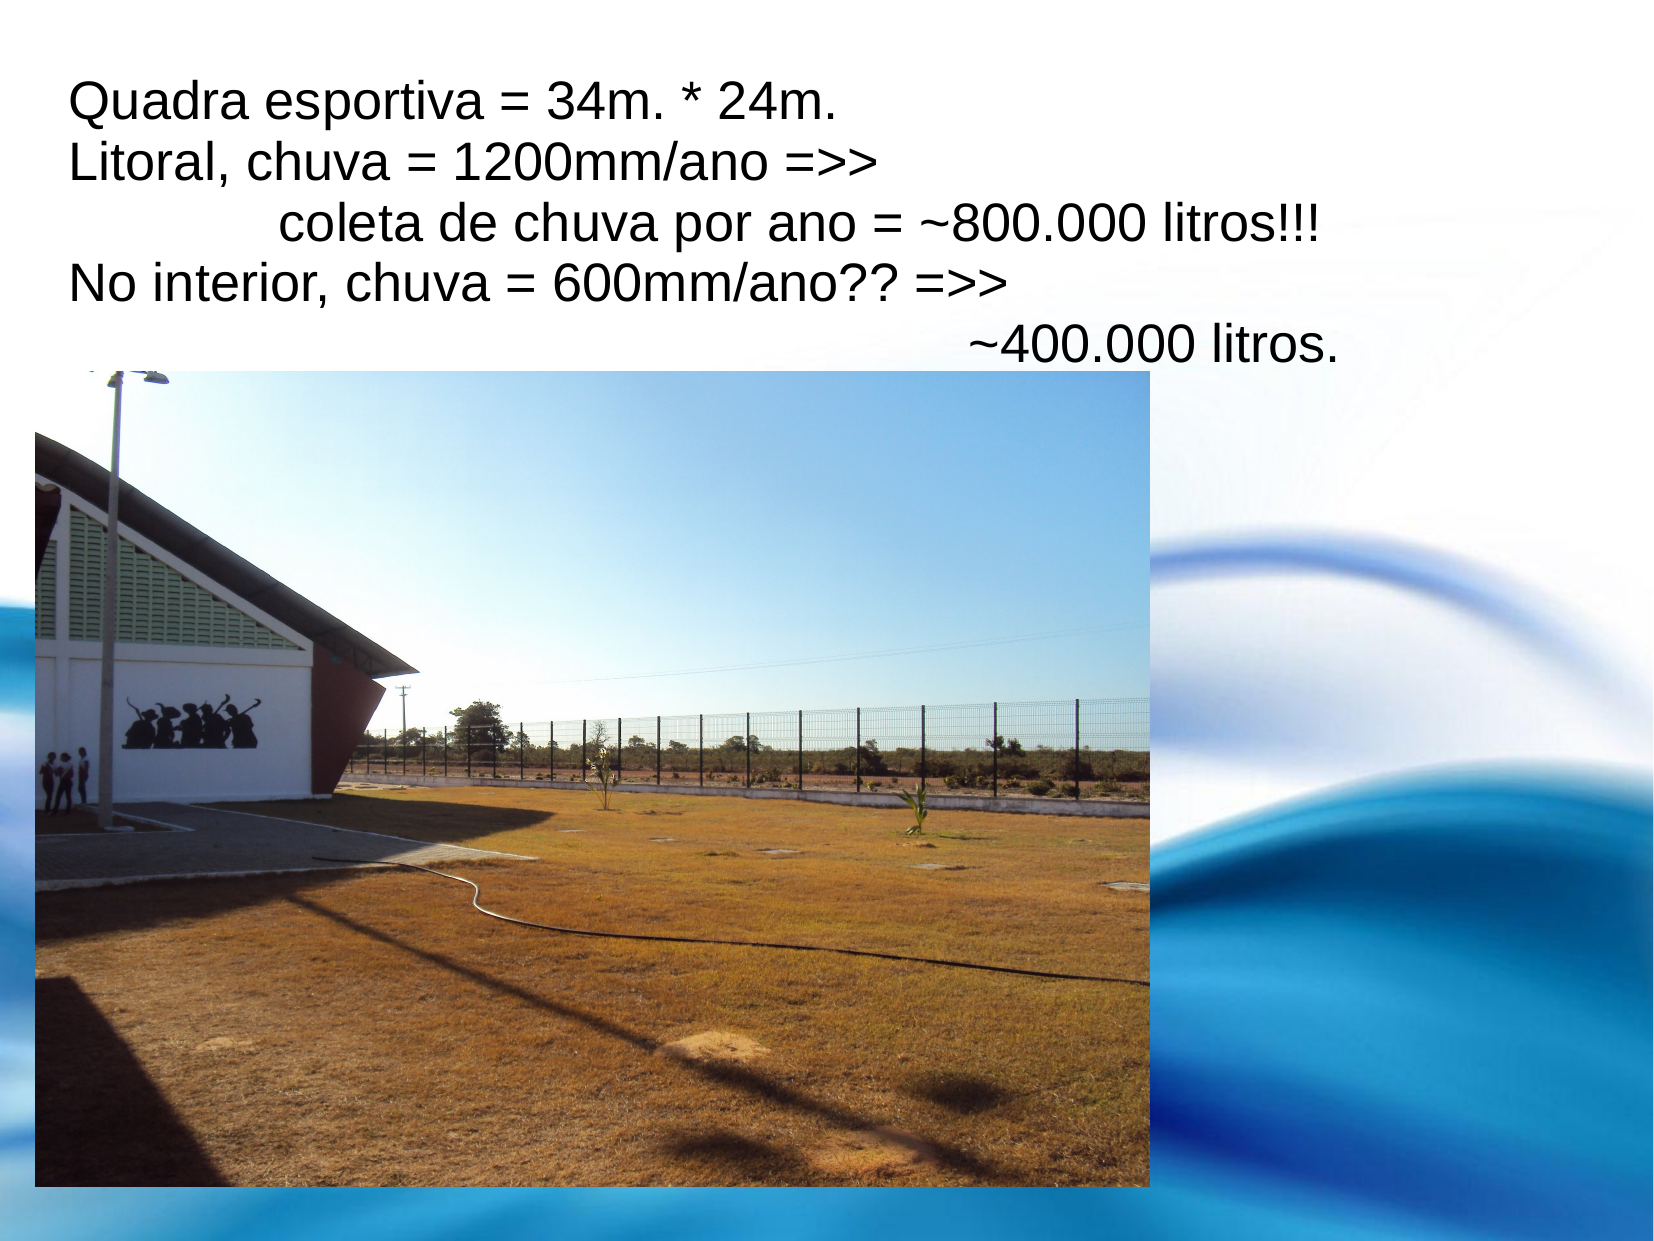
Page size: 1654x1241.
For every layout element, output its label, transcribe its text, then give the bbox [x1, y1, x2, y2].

text_box Quadra esportiva = 34m. * 24m. Litoral, chuva = 1200mm/ano =>> coleta de chuva por ano = ~800.000 litros!!! No interior, chuva = 600mm/ano?? =>> ~400.000 litros. [53, 63, 1531, 424]
picture [0, 0, 1654, 1241]
